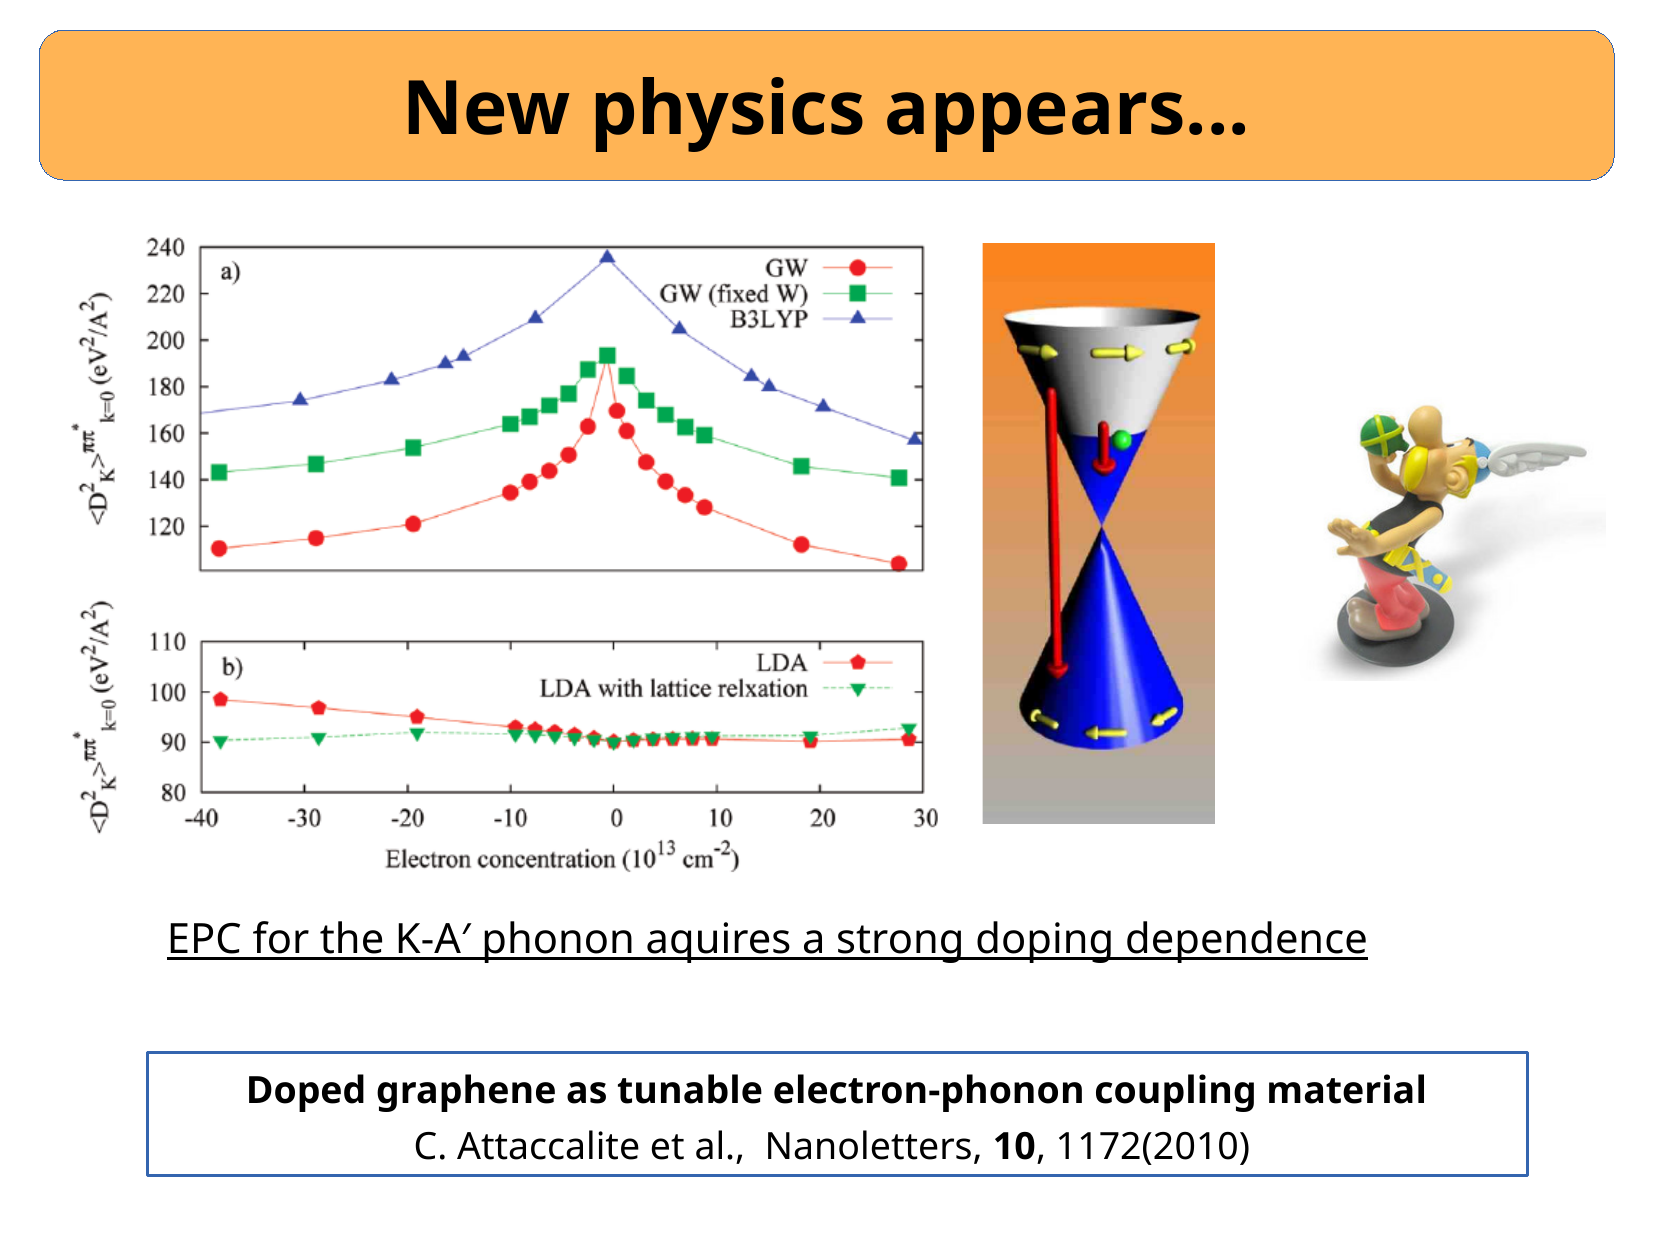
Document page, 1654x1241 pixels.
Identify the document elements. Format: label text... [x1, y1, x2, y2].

text_box Doped graphene as tunable electron-phonon coupling material C. Attaccalite et al., Nanoletters, 10, 1172(2010) [147, 1055, 1528, 1186]
text_box New physics appears... [39, 30, 1615, 181]
picture [60, 209, 961, 889]
picture [1290, 374, 1606, 682]
picture [982, 243, 1216, 824]
text_box EPC for the K-A′ phonon aquires a strong doping dependence [110, 901, 1426, 988]
